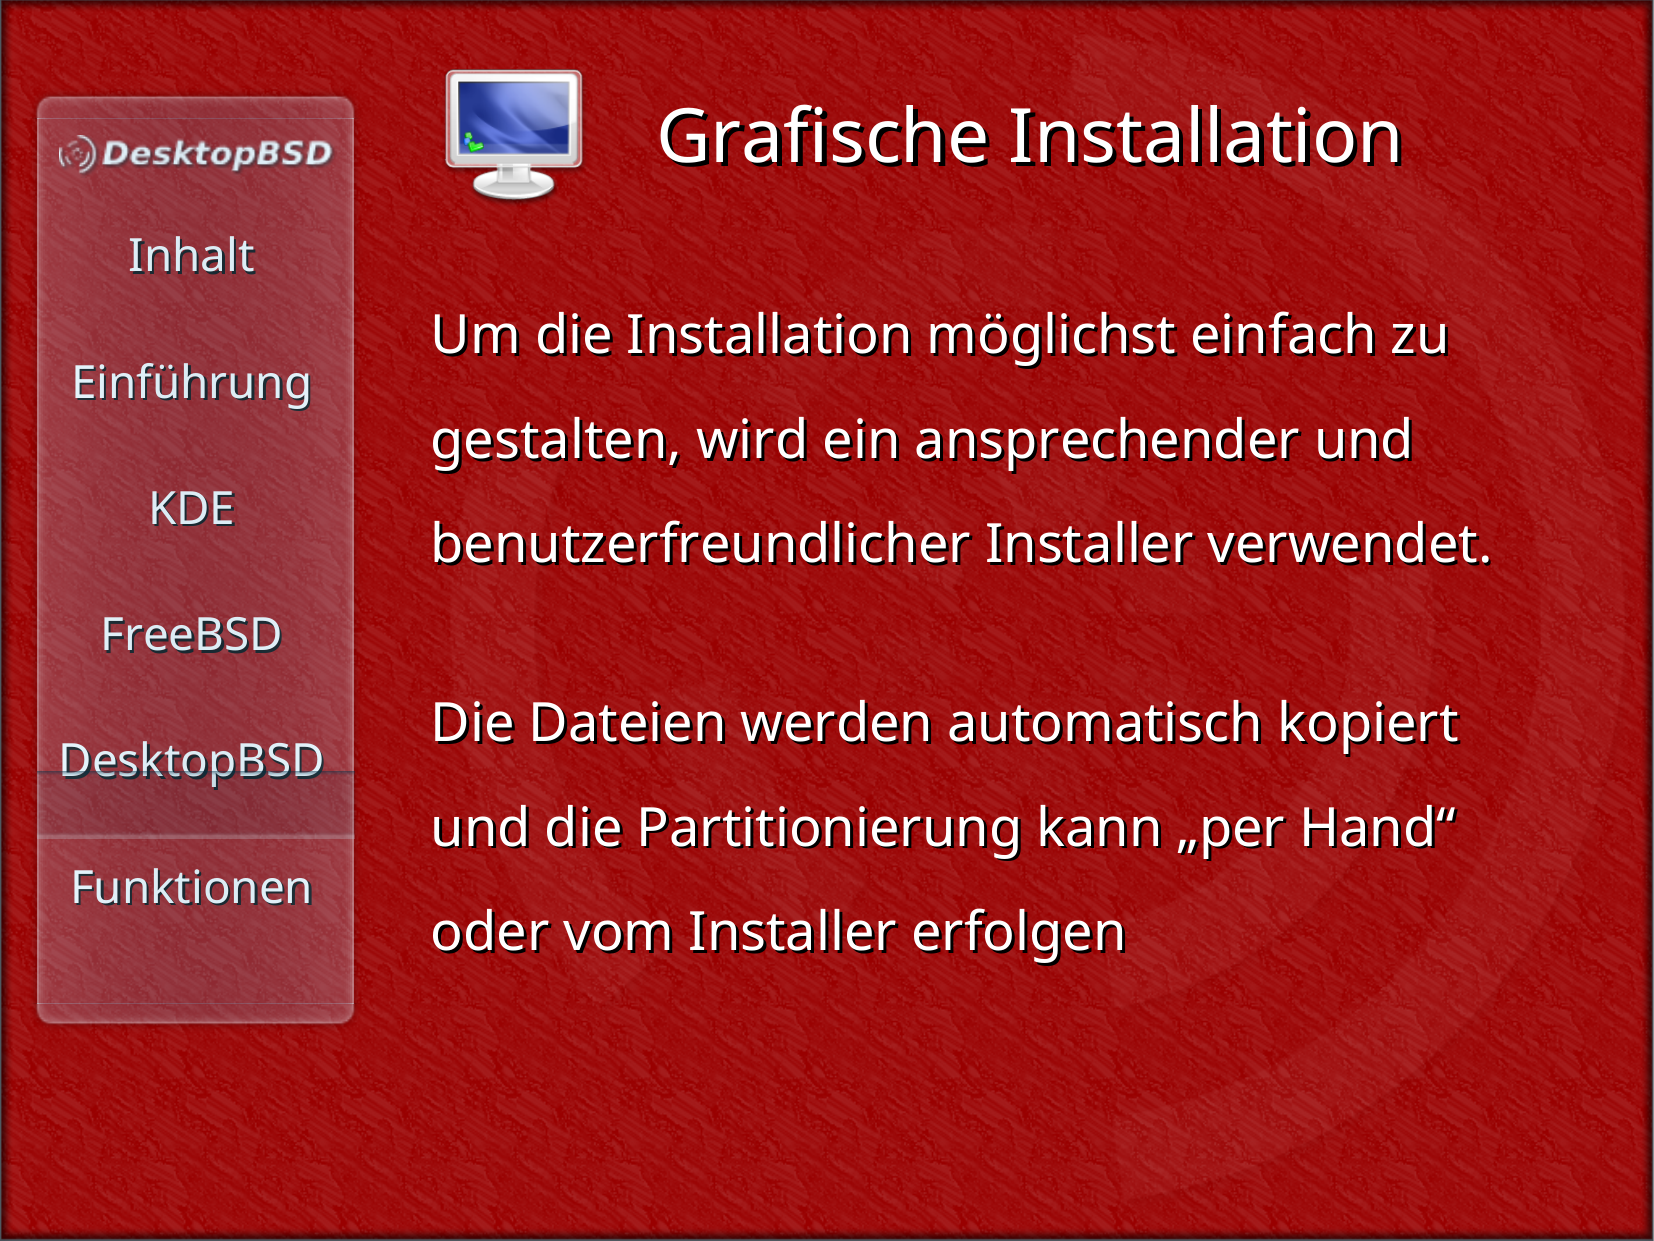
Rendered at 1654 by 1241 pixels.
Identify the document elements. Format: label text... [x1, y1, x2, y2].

title Grafische Installation [436, 29, 1624, 237]
list Um die Installation möglichst einfach zu gestalten, wird ein ansprechender und benutzerfreundlicher Installer verwendet. Die Dateien werden automatisch kopiert und die Partitionierung kann „per Hand“ oder vom Installer erfolgen [413, 295, 1595, 1114]
picture [0, 0, 1654, 1241]
